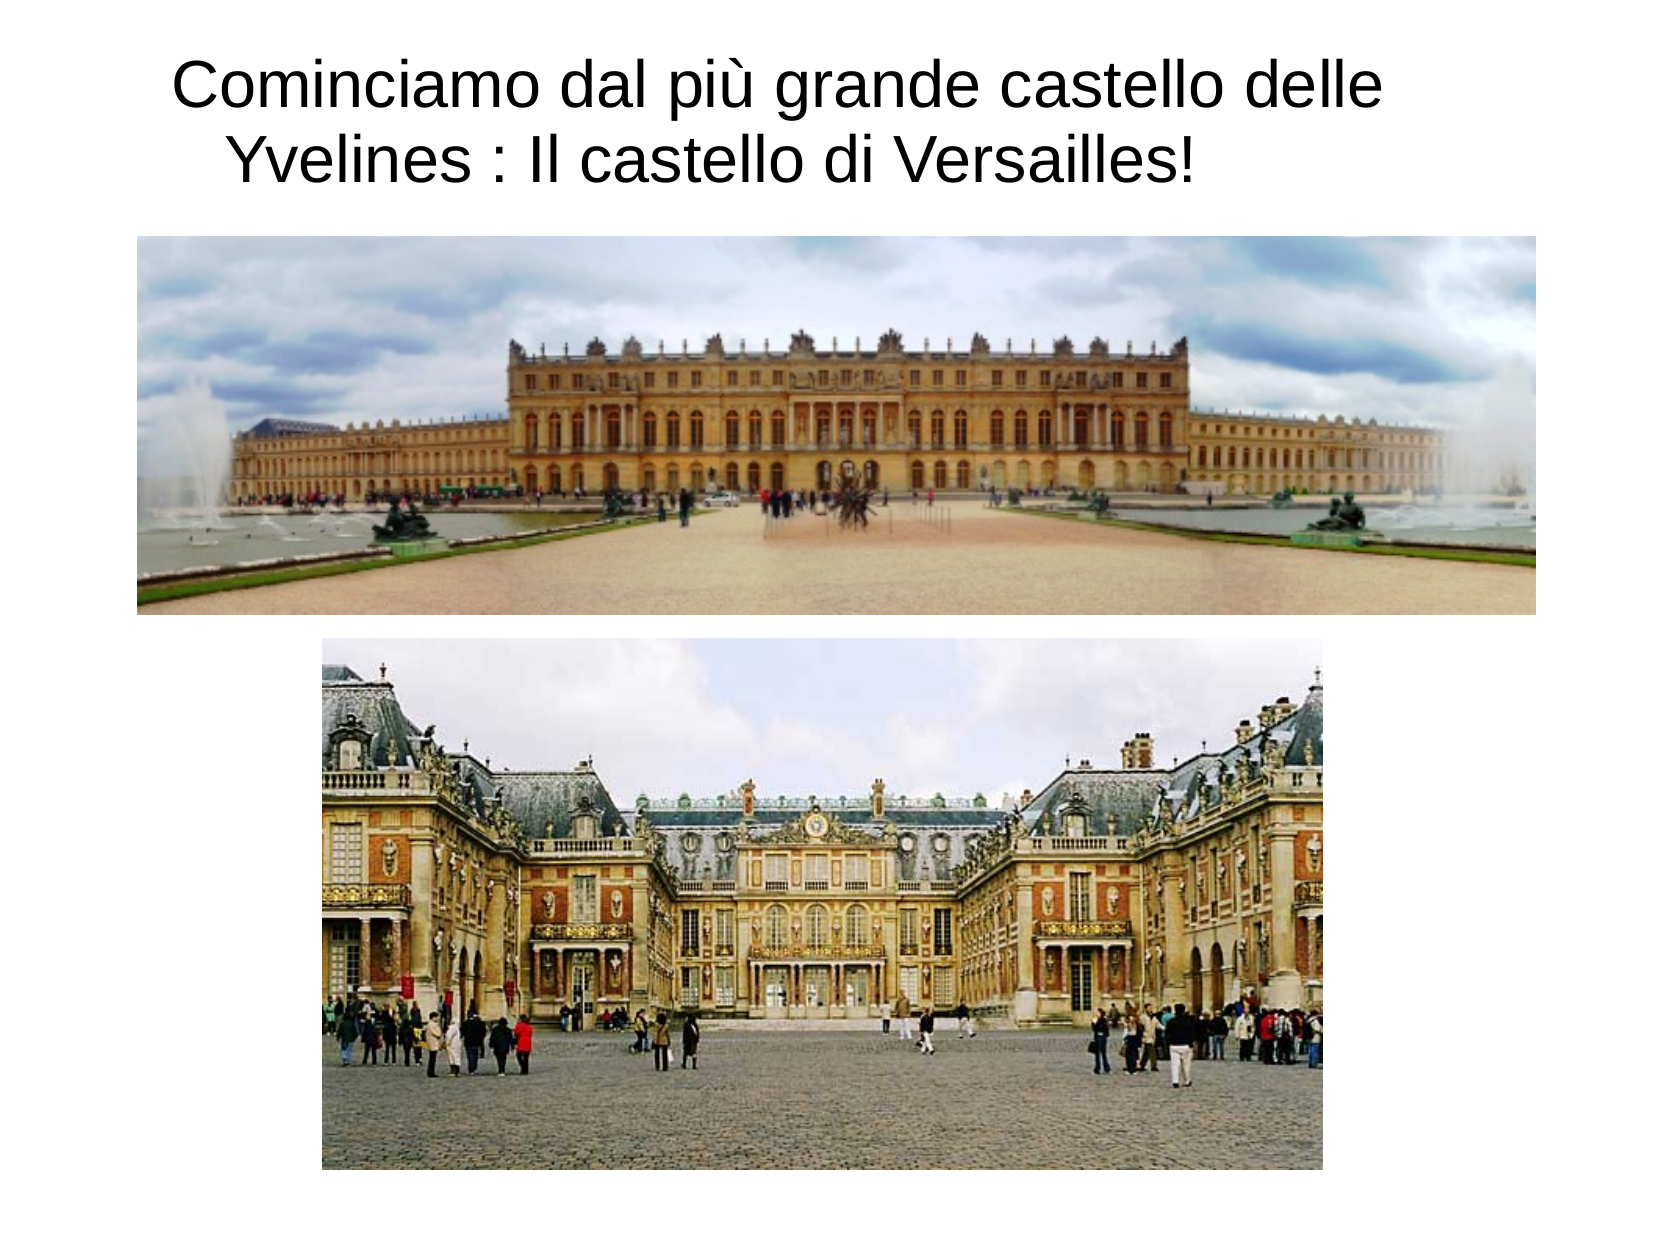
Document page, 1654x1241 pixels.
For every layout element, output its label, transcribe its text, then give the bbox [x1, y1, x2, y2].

picture [322, 638, 1323, 1170]
list Cominciamo dal più grande castello delle Yvelines : Il castello di Versailles! [82, 47, 1571, 1109]
picture [137, 236, 1536, 615]
